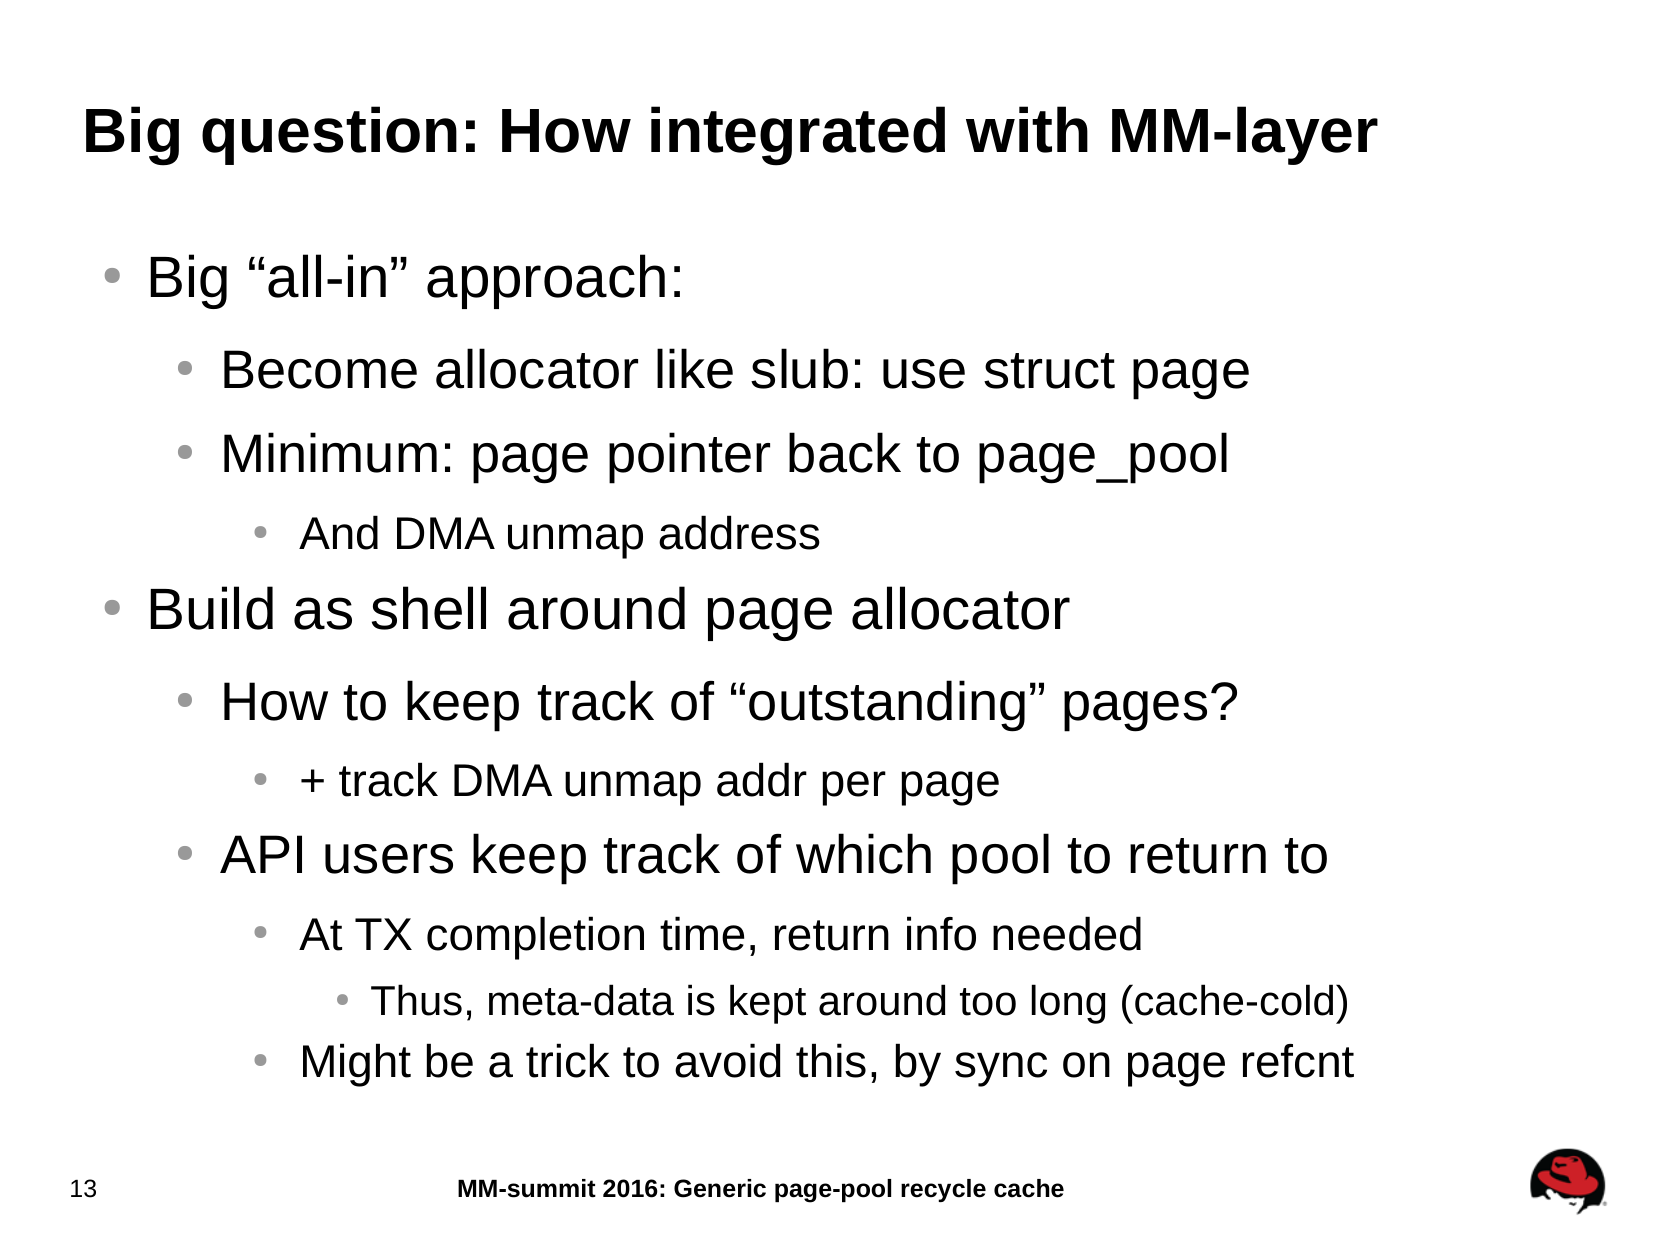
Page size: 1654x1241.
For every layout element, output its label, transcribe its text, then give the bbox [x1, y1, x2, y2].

list Big “all-in” approach: Become allocator like slub: use struct page Minimum: page pointer back to page_pool And DMA unmap address Build as shell around page allocator How to keep track of “outstanding” pages? + track DMA unmap addr per page API users keep track of which pool to return to At TX completion time, return info needed Thus, meta-data is kept around too long (cache-cold) Might be a trick to avoid this, by sync on page refcnt [86, 244, 1576, 1088]
picture [1529, 1146, 1613, 1224]
title Big question: How integrated with MM-layer [82, 37, 1571, 226]
